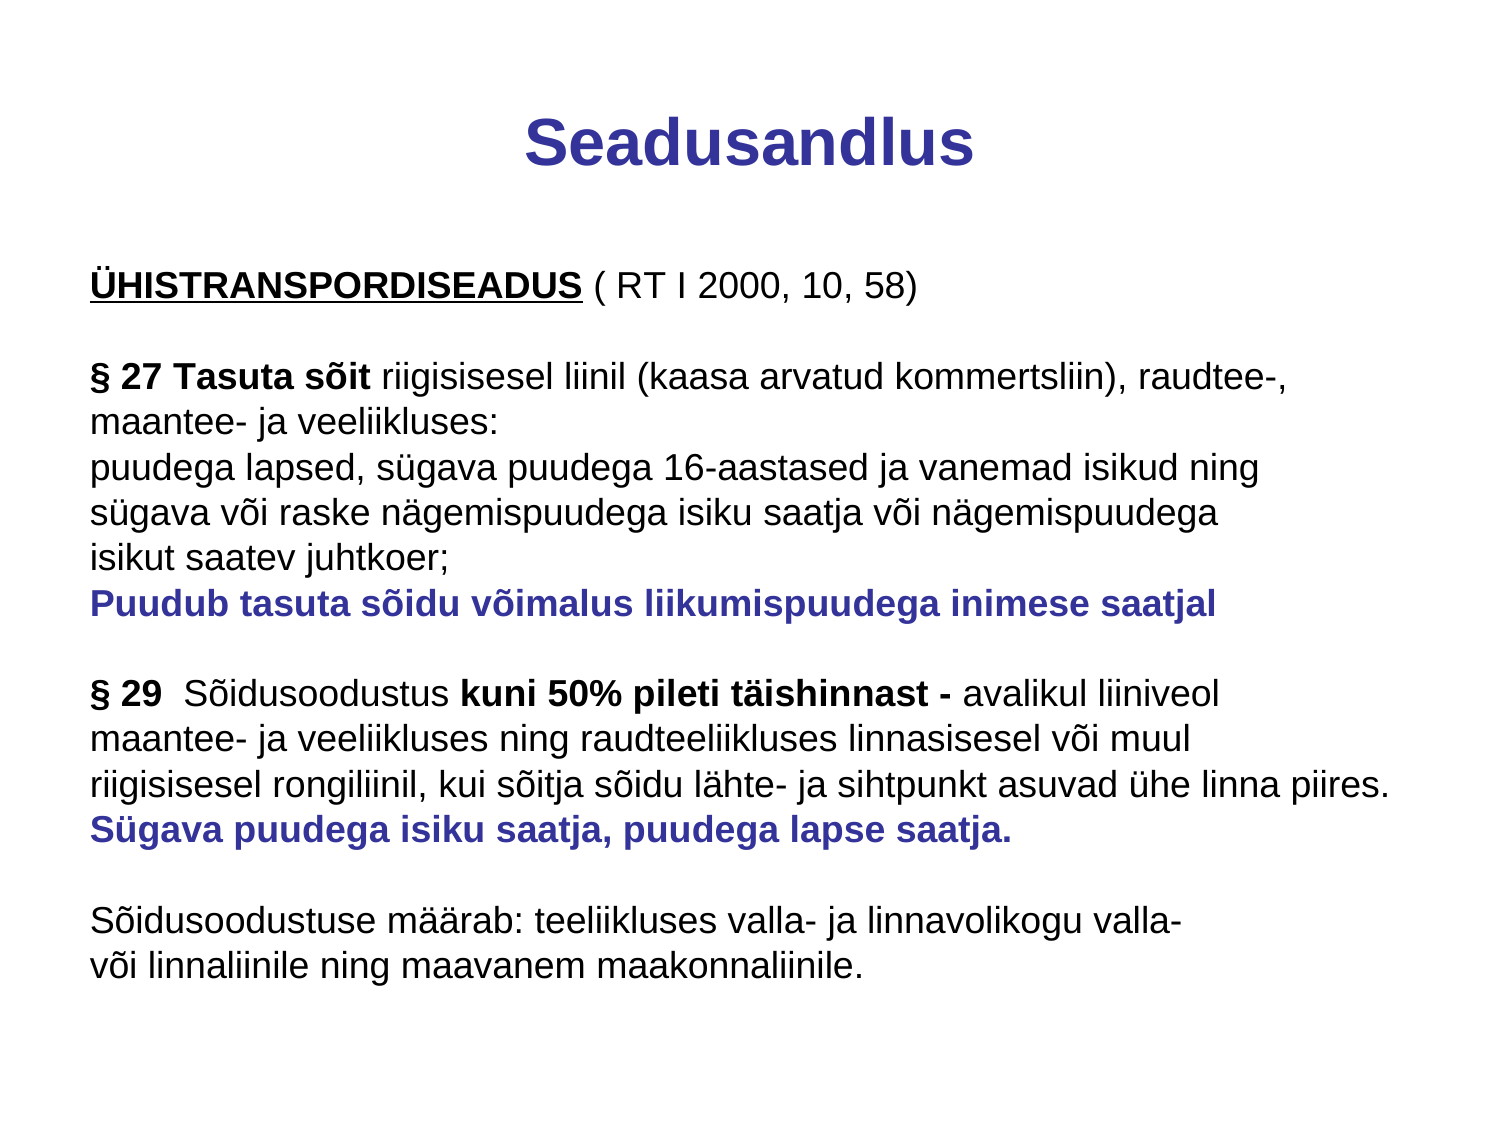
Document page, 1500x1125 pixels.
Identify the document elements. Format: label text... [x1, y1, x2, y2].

list ÜHISTRANSPORDISEADUS ( RT I 2000, 10, 58) § 27 Tasuta sõit riigisisesel liinil (kaasa arvatud kommertsliin), raudtee-, maantee- ja veeliikluses: puudega lapsed, sügava puudega 16-aastased ja vanemad isikud ning sügava või raske nägemispuudega isiku saatja või nägemispuudega isikut saatev juhtkoer; Puudub tasuta sõidu võimalus liikumispuudega inimese saatjal § 29 Sõidusoodustus kuni 50% pileti täishinnast - avalikul liiniveol maantee- ja veeliikluses ning raudteeliikluses linnasisesel või muul riigisisesel rongiliinil, kui sõitja sõidu lähte- ja sihtpunkt asuvad ühe linna piires. Sügava puudega isiku saatja, puudega lapse saatja. Sõidusoodustuse määrab: teeliikluses valla- ja linnavolikogu valla- või linnaliinile ning maavanem maakonnaliinile. [75, 262, 1426, 1005]
title Seadusandlus [75, 45, 1426, 233]
